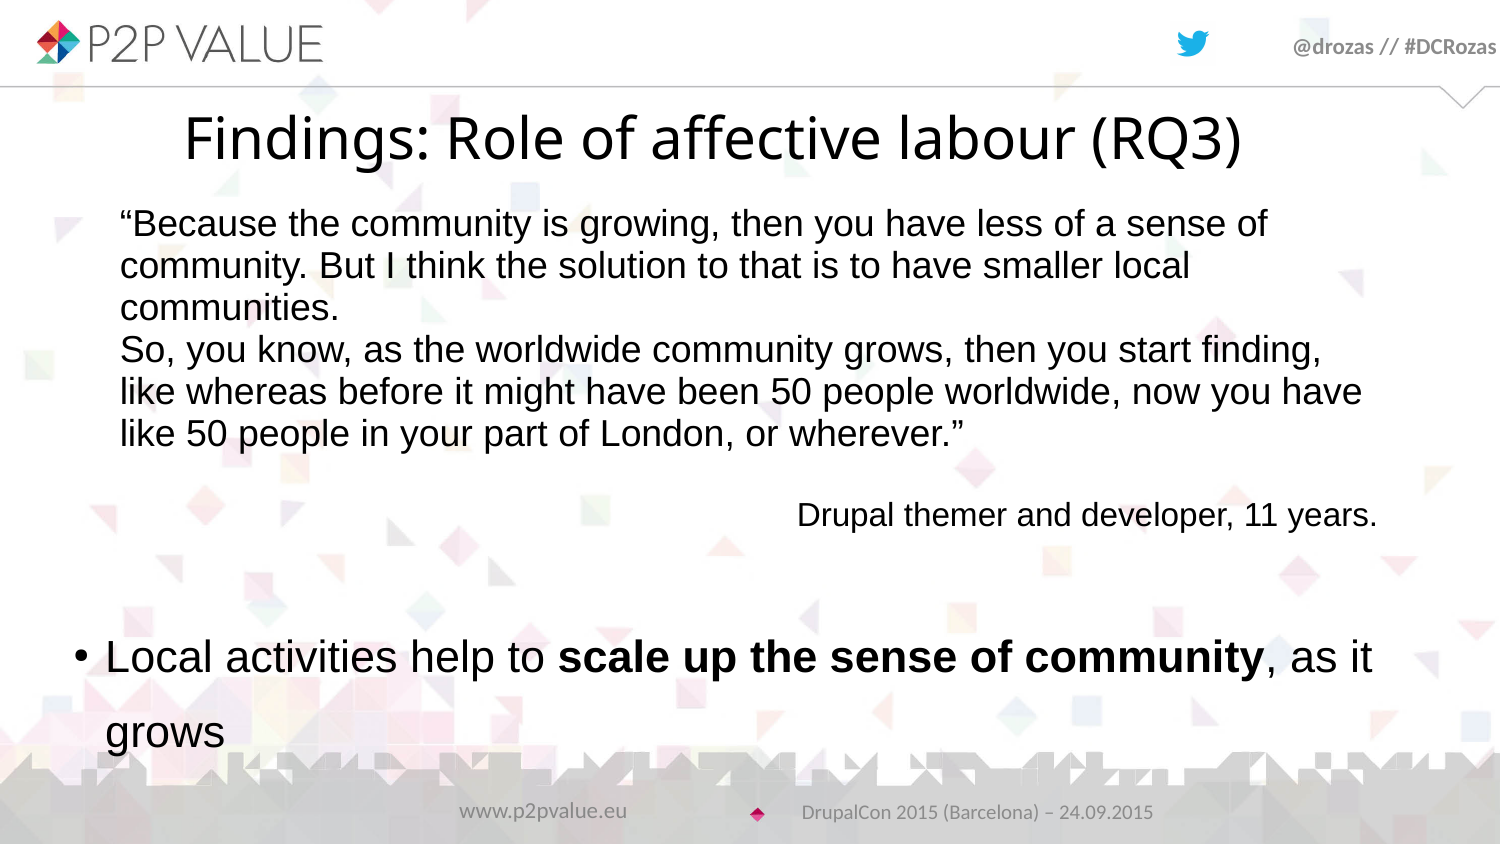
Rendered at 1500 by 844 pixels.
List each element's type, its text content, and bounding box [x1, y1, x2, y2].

text_box Local activities help to scale up the sense of community, as it grows [60, 600, 1426, 766]
text_box www.p2pvalue.eu [453, 789, 672, 829]
picture [0, 0, 1500, 844]
text_box @drozas // #DCRozas [1170, 15, 1500, 76]
text_box DrupalCon 2015 (Barcelona) – 24.09.2015 [788, 788, 1481, 834]
title Findings: Role of affective labour (RQ3) [60, 92, 1366, 181]
text_box “Because the community is growing, then you have less of a sense of community. But I think the solution to that is to have smaller local communities. So, you know, as the worldwide community grows, then you start finding, like whereas before it might have been 50 people worldwide, now you have like 50 people in your part of London, or wherever.” Drupal themer and developer, 11 years. [105, 195, 1394, 600]
